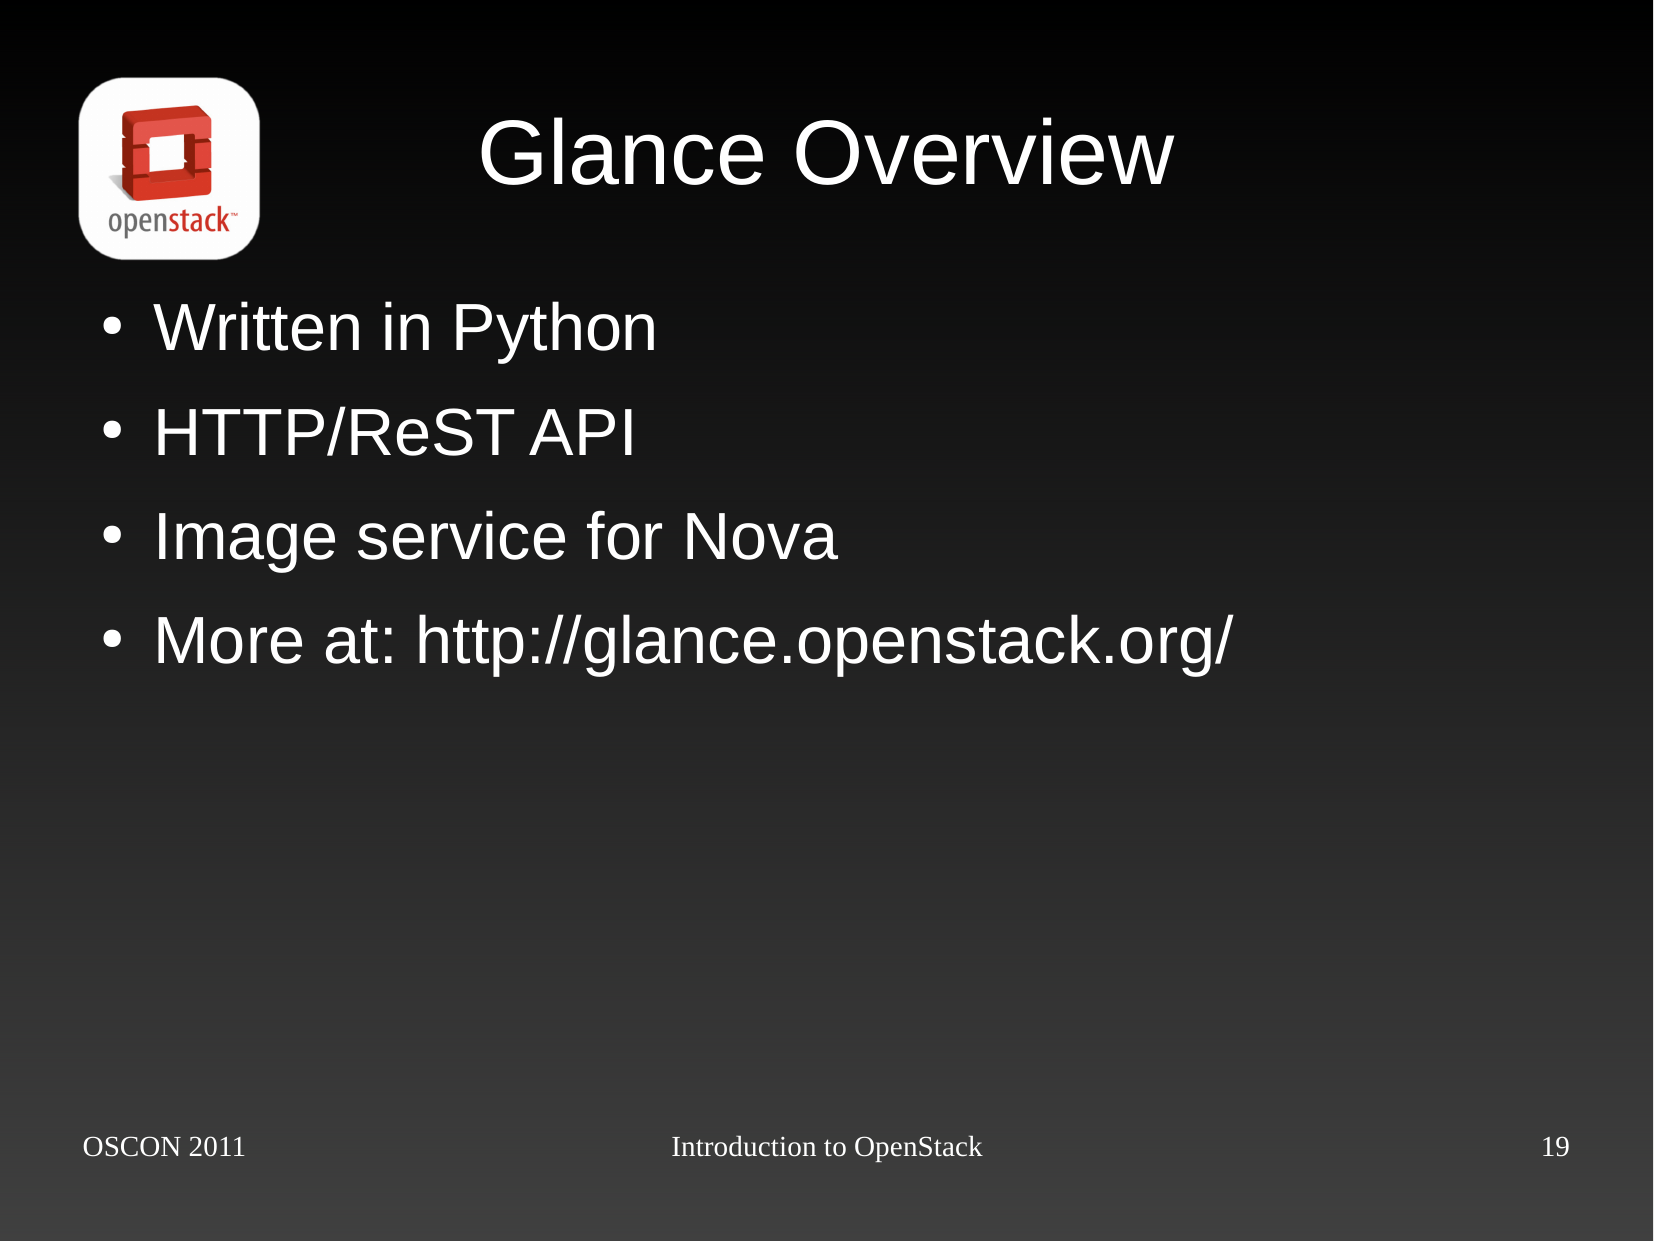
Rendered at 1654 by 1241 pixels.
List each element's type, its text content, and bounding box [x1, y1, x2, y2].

picture [0, 0, 1654, 1241]
list Written in Python HTTP/ReST API Image service for Nova More at: http://glance.openstack.org/ [82, 290, 1571, 1109]
title Glance Overview [82, 49, 1571, 257]
